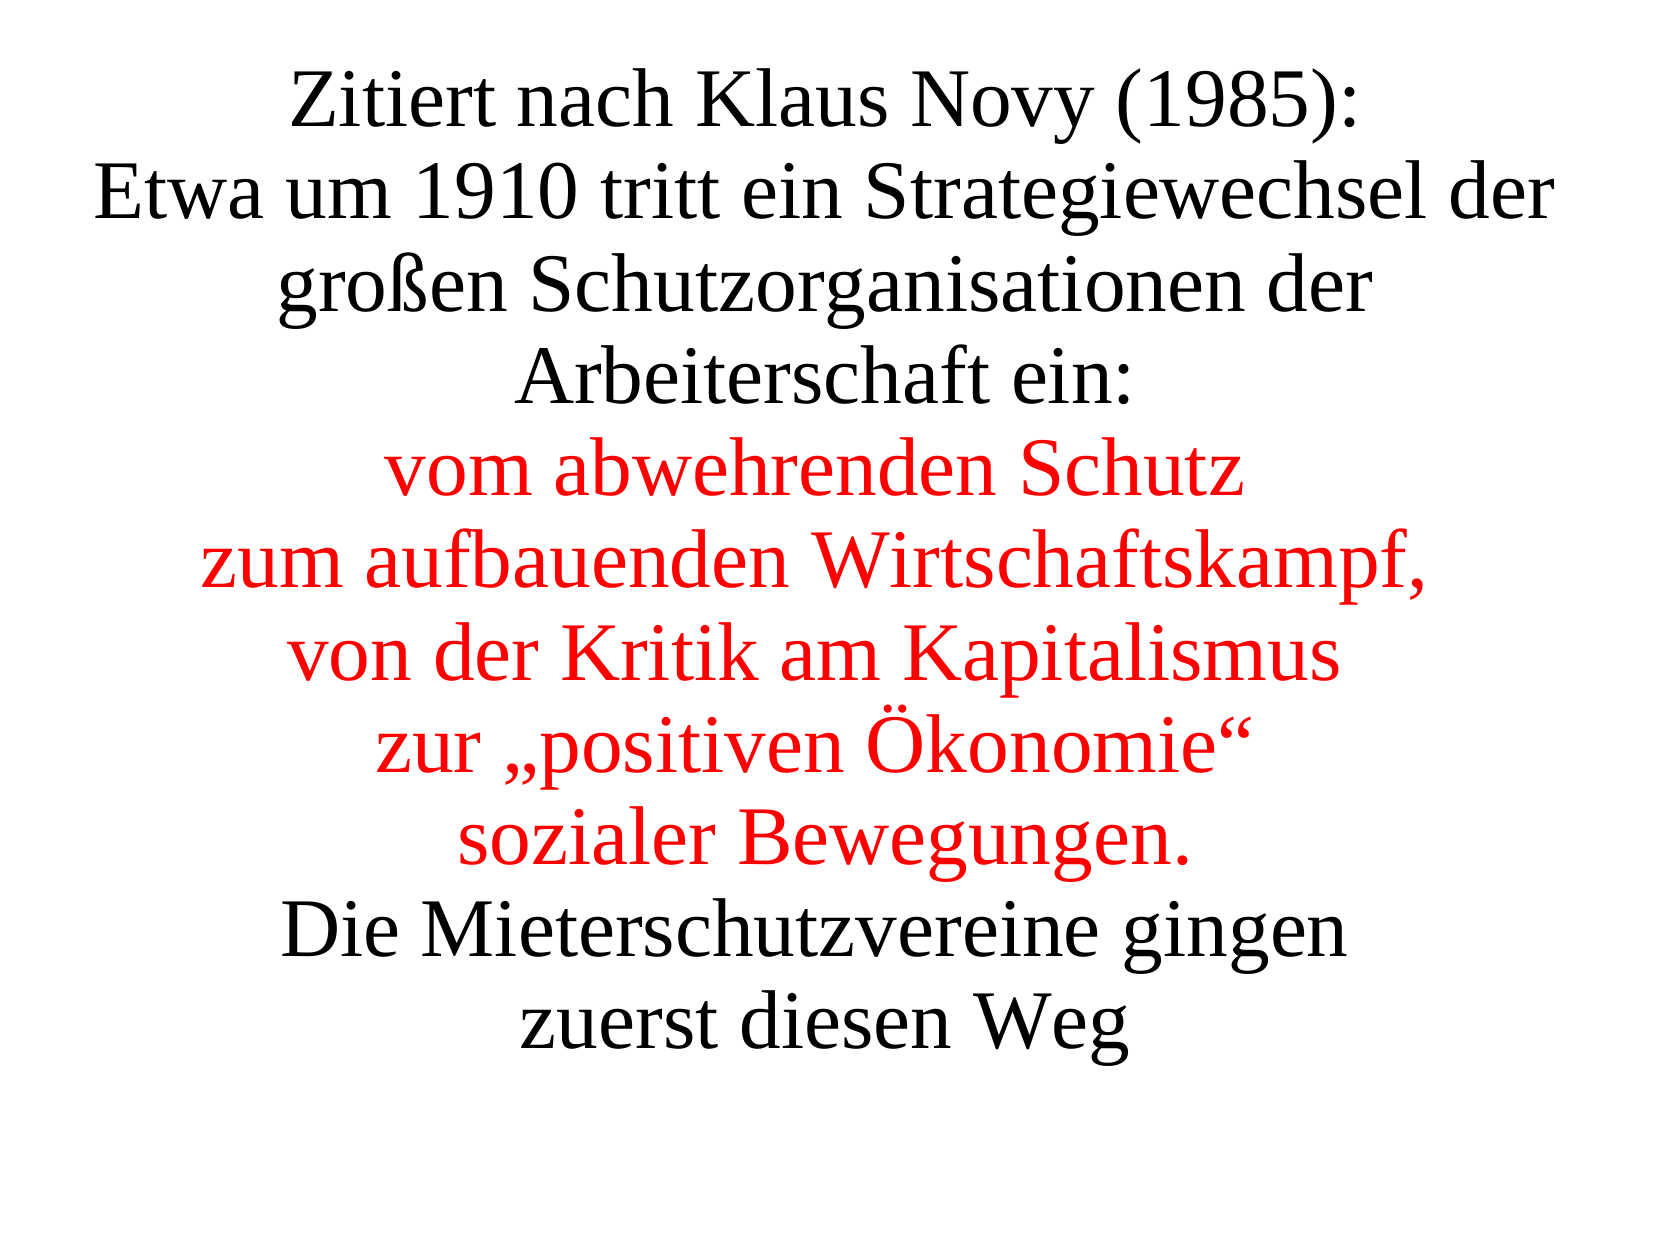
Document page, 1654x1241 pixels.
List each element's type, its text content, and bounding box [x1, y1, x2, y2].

text_box Zitiert nach Klaus Novy (1985): Etwa um 1910 tritt ein Strategiewechsel der großen Schutzorganisationen der Arbeiterschaft ein: vom abwehrenden Schutz zum aufbauenden Wirtschaftskampf, von der Kritik am Kapitalismus zur „positiven Ökonomie“ sozialer Bewegungen. Die Mieterschutzvereine gingen zuerst diesen Weg [42, 52, 1609, 1159]
